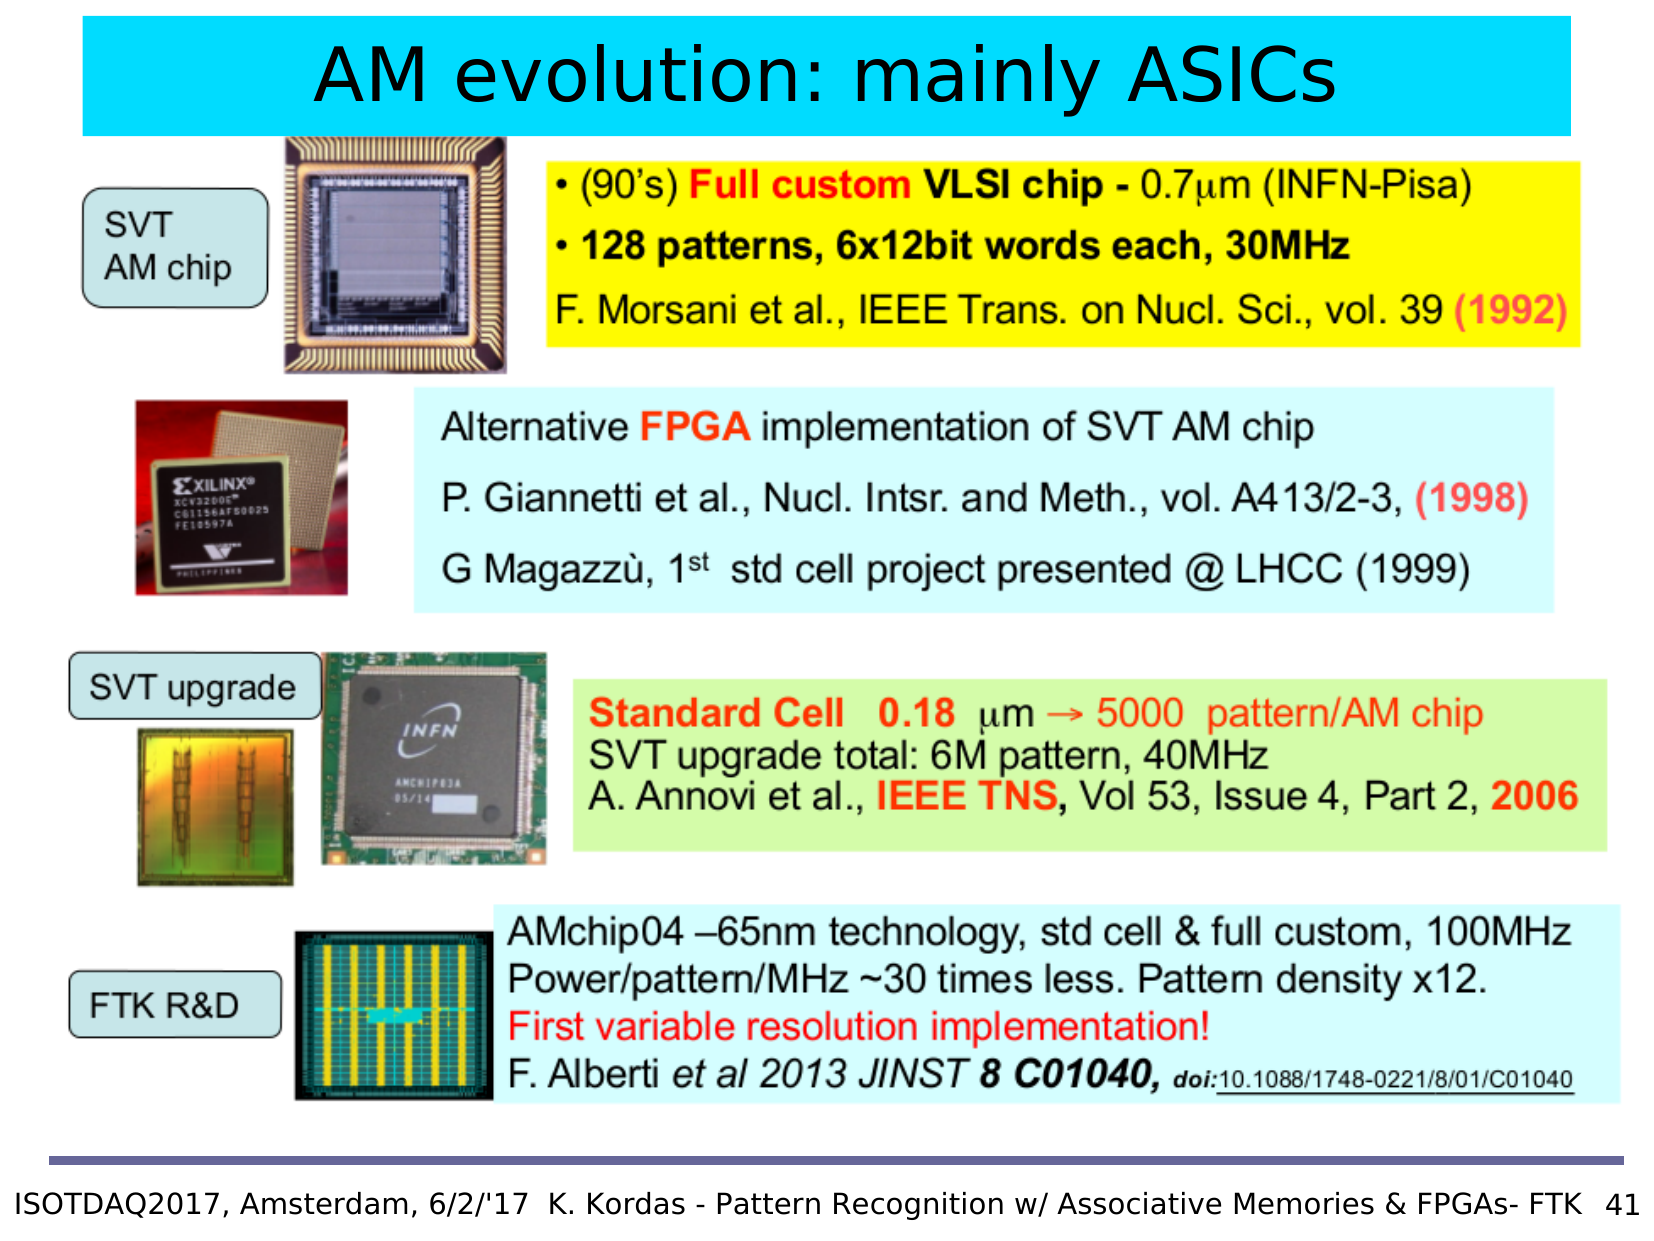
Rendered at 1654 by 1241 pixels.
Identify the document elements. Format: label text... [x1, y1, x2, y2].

title AM evolution: mainly ASICs [82, 15, 1571, 137]
picture [52, 117, 1628, 1109]
